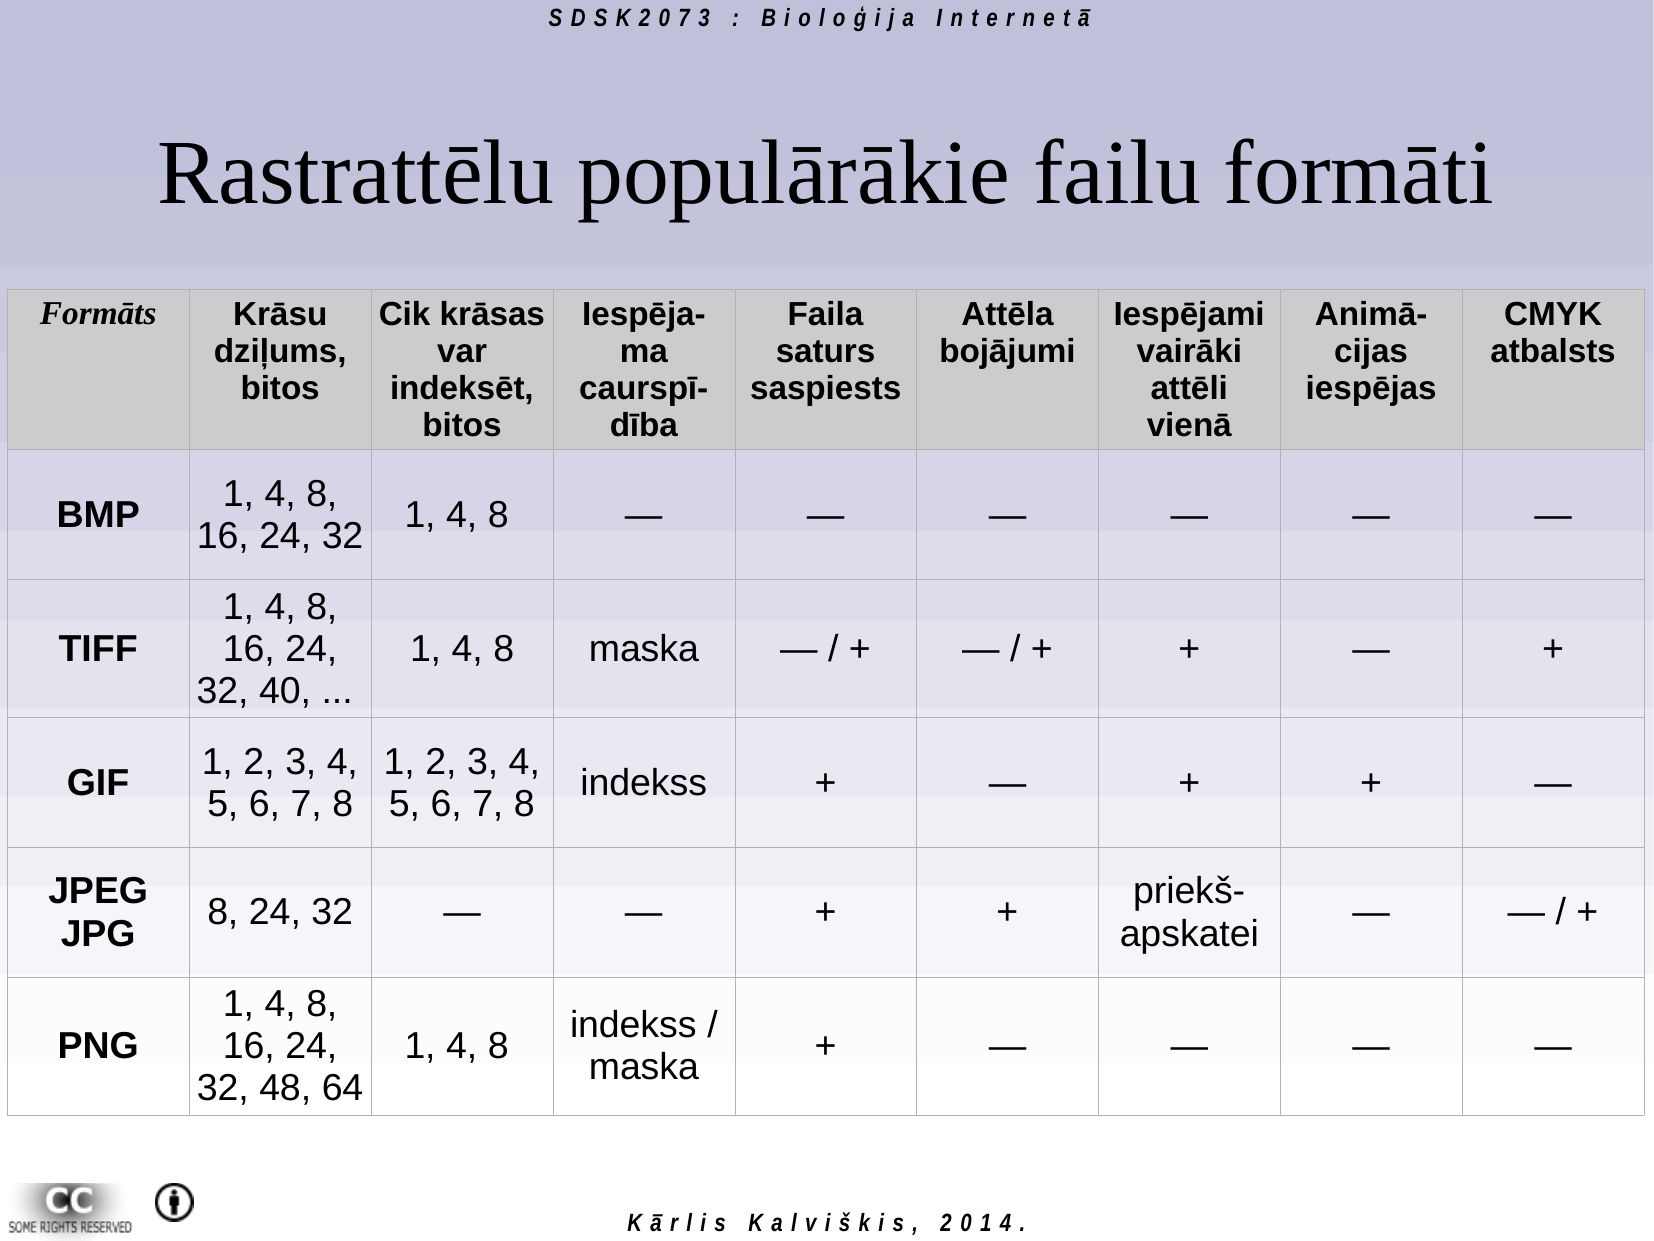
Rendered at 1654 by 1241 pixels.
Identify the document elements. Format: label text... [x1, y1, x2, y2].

table_cell + [1463, 580, 1644, 717]
table_cell PNG [8, 978, 189, 1115]
table_cell JPEG JPG [8, 848, 189, 977]
table_cell — [736, 450, 916, 579]
table_header Faila saturs saspiests [736, 296, 916, 449]
table_cell priekš-apskatei [1099, 848, 1280, 977]
table_cell — [554, 848, 735, 977]
table_cell + [736, 978, 916, 1115]
table_cell GIF [8, 718, 189, 847]
table_cell 8, 24, 32 [190, 848, 371, 977]
table_cell + [736, 718, 916, 847]
table_header Iespēja-ma caurspī-dība [554, 296, 735, 449]
table_cell 1, 4, 8, 16, 24, 32 [190, 450, 371, 579]
table_cell 1, 4, 8 [372, 978, 553, 1115]
table_cell — [1099, 978, 1280, 1115]
table_cell + [1099, 580, 1280, 717]
table_header Attēla bojājumi [917, 296, 1098, 449]
table_cell 1, 2, 3, 4, 5, 6, 7, 8 [190, 718, 371, 847]
table_cell indekss [554, 718, 735, 847]
table_header Formāts [8, 290, 189, 449]
table_cell — [1099, 450, 1280, 579]
table_cell — / + [736, 580, 916, 717]
title Rastrattēlu populārākie failu formāti [29, 49, 1625, 296]
table_cell — / + [917, 580, 1098, 717]
table_cell — [1463, 978, 1644, 1115]
table_cell — [554, 450, 735, 579]
table_cell TIFF [8, 580, 189, 717]
table_cell — [1281, 848, 1462, 977]
table_header Animā-cijas iespējas [1281, 296, 1462, 449]
table_cell + [1281, 718, 1462, 847]
table_header Iespējami vairāki attēli vienā [1099, 296, 1280, 449]
table_cell BMP [8, 450, 189, 579]
table_cell — [1463, 718, 1644, 847]
table_cell 1, 2, 3, 4, 5, 6, 7, 8 [372, 718, 553, 847]
table_cell — [917, 978, 1098, 1115]
table_cell — [917, 718, 1098, 847]
table_header CMYK atbalsts [1463, 290, 1644, 449]
table_cell 1, 4, 8, 16, 24, 32, 40, ... [190, 580, 371, 717]
table_cell — [1281, 580, 1462, 717]
table_cell + [736, 848, 916, 977]
table_cell + [917, 848, 1098, 977]
table_cell 1, 4, 8, 16, 24, 32, 48, 64 [190, 978, 371, 1115]
table_cell maska [554, 580, 735, 717]
table_cell 1, 4, 8 [372, 580, 553, 717]
table_cell — [372, 848, 553, 977]
table_cell — [1281, 450, 1462, 579]
table_cell + [1099, 718, 1280, 847]
picture [0, 0, 1654, 1241]
table_header Cik krāsas var indeksēt, bitos [372, 296, 553, 449]
table_header Krāsu dziļums, bitos [190, 296, 371, 449]
table_cell indekss / maska [554, 978, 735, 1115]
table_cell — / + [1463, 848, 1644, 977]
table_cell — [1281, 978, 1462, 1115]
table_cell 1, 4, 8 [372, 450, 553, 579]
table_cell — [917, 450, 1098, 579]
table_cell — [1463, 450, 1644, 579]
